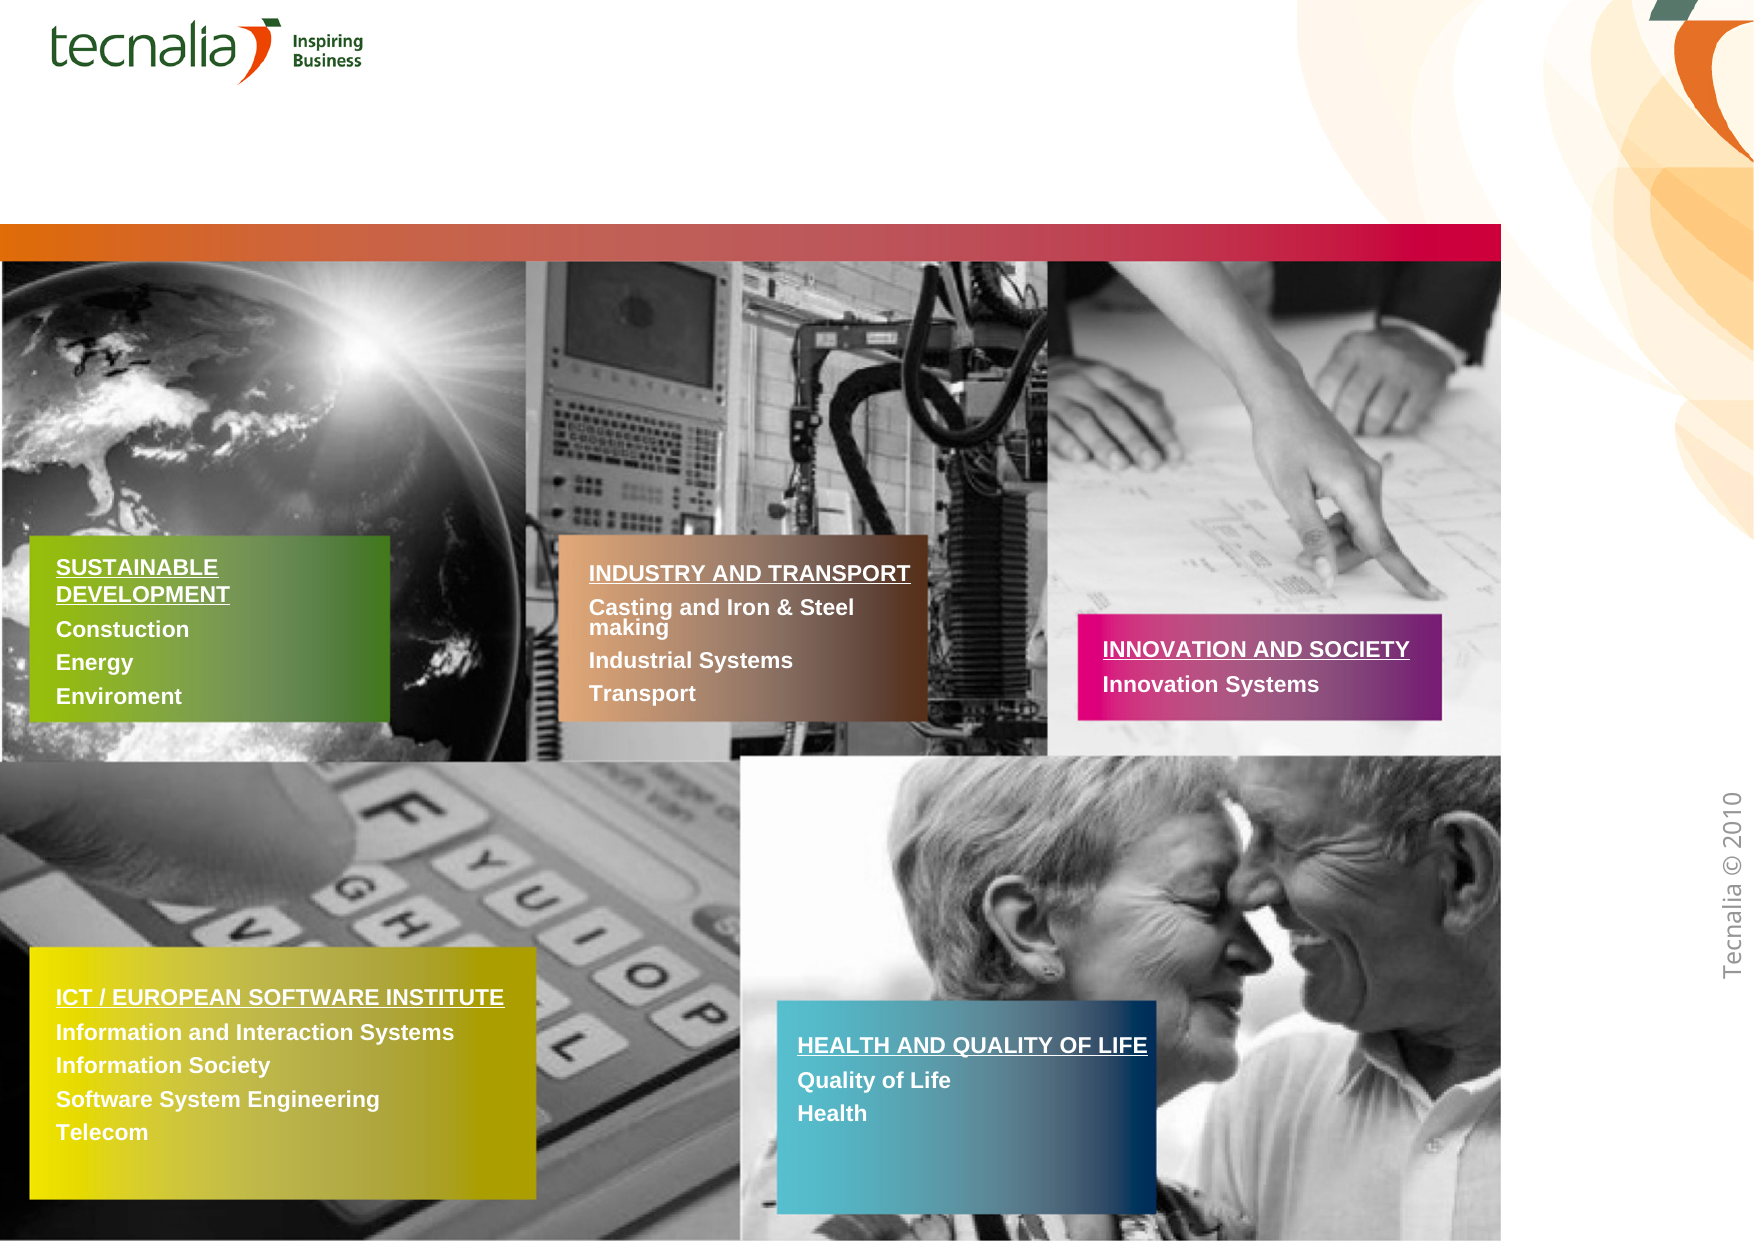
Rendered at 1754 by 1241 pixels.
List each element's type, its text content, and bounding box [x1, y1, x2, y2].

text_box HEALTH AND QUALITY OF LIFE Quality of Life Health [782, 1023, 1306, 1134]
picture [47, 11, 367, 92]
text_box SUSTAINABLE DEVELOPMENT Constuction Energy Enviroment [41, 544, 391, 716]
text_box ICT / EUROPEAN SOFTWARE INSTITUTE Information and Interaction Systems Information Society Software System Engineering Telecom [41, 975, 565, 1153]
picture [0, 0, 1754, 1241]
text_box INDUSTRY AND TRANSPORT Casting and Iron & Steel making Industrial Systems Transport [574, 550, 944, 714]
text_box INNOVATION AND SOCIETY Innovation Systems [1088, 627, 1438, 704]
